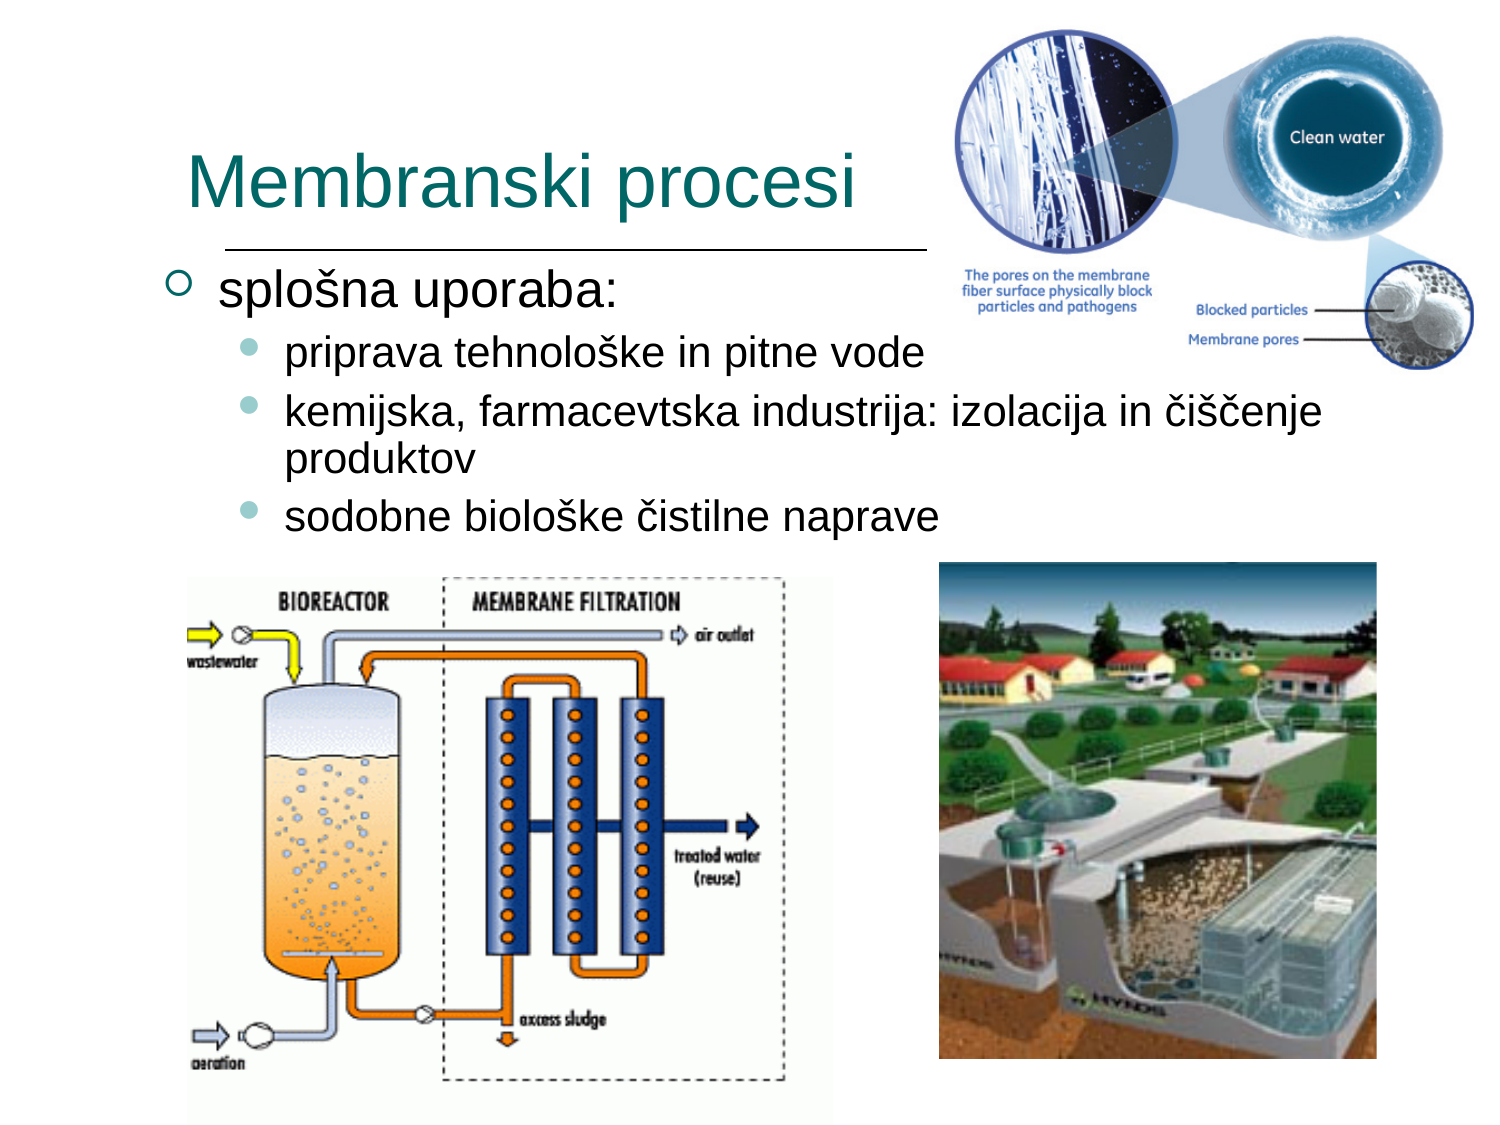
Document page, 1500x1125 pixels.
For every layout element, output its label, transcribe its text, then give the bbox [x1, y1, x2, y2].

picture [939, 562, 1377, 1059]
picture [187, 577, 833, 1125]
picture [927, 0, 1484, 390]
list splošna uporaba: priprava tehnološke in pitne vode kemijska, farmacevtska industrija: izolacija in čiščenje produktov sodobne biološke čistilne naprave [147, 255, 1383, 931]
title Membranski procesi [171, 42, 927, 231]
